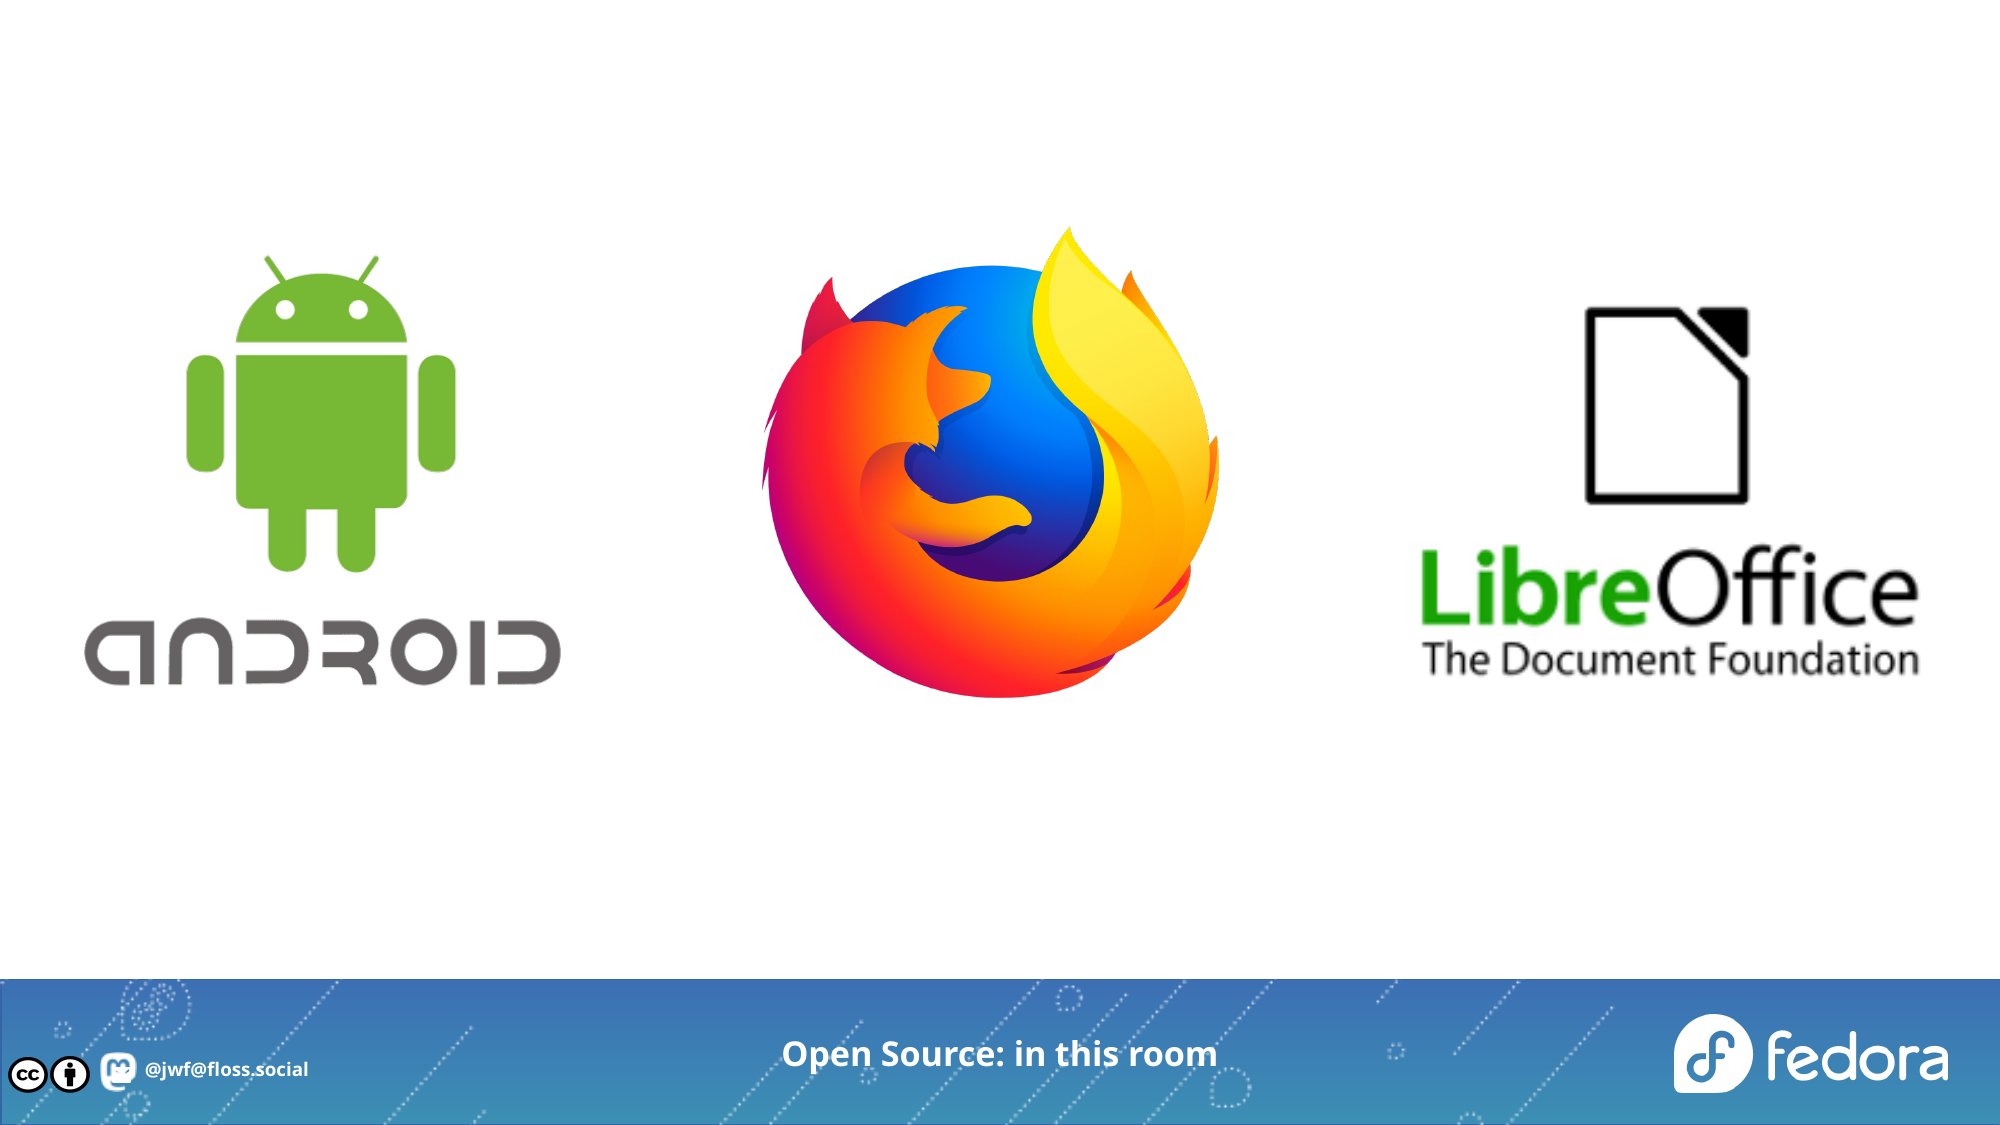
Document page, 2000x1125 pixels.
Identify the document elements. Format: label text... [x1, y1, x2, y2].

subtitle Open Source: in this room [337, 1018, 1663, 1077]
picture [1674, 1014, 1948, 1093]
picture [0, 211, 1936, 1125]
list @jwf@floss.social [135, 1047, 319, 1084]
